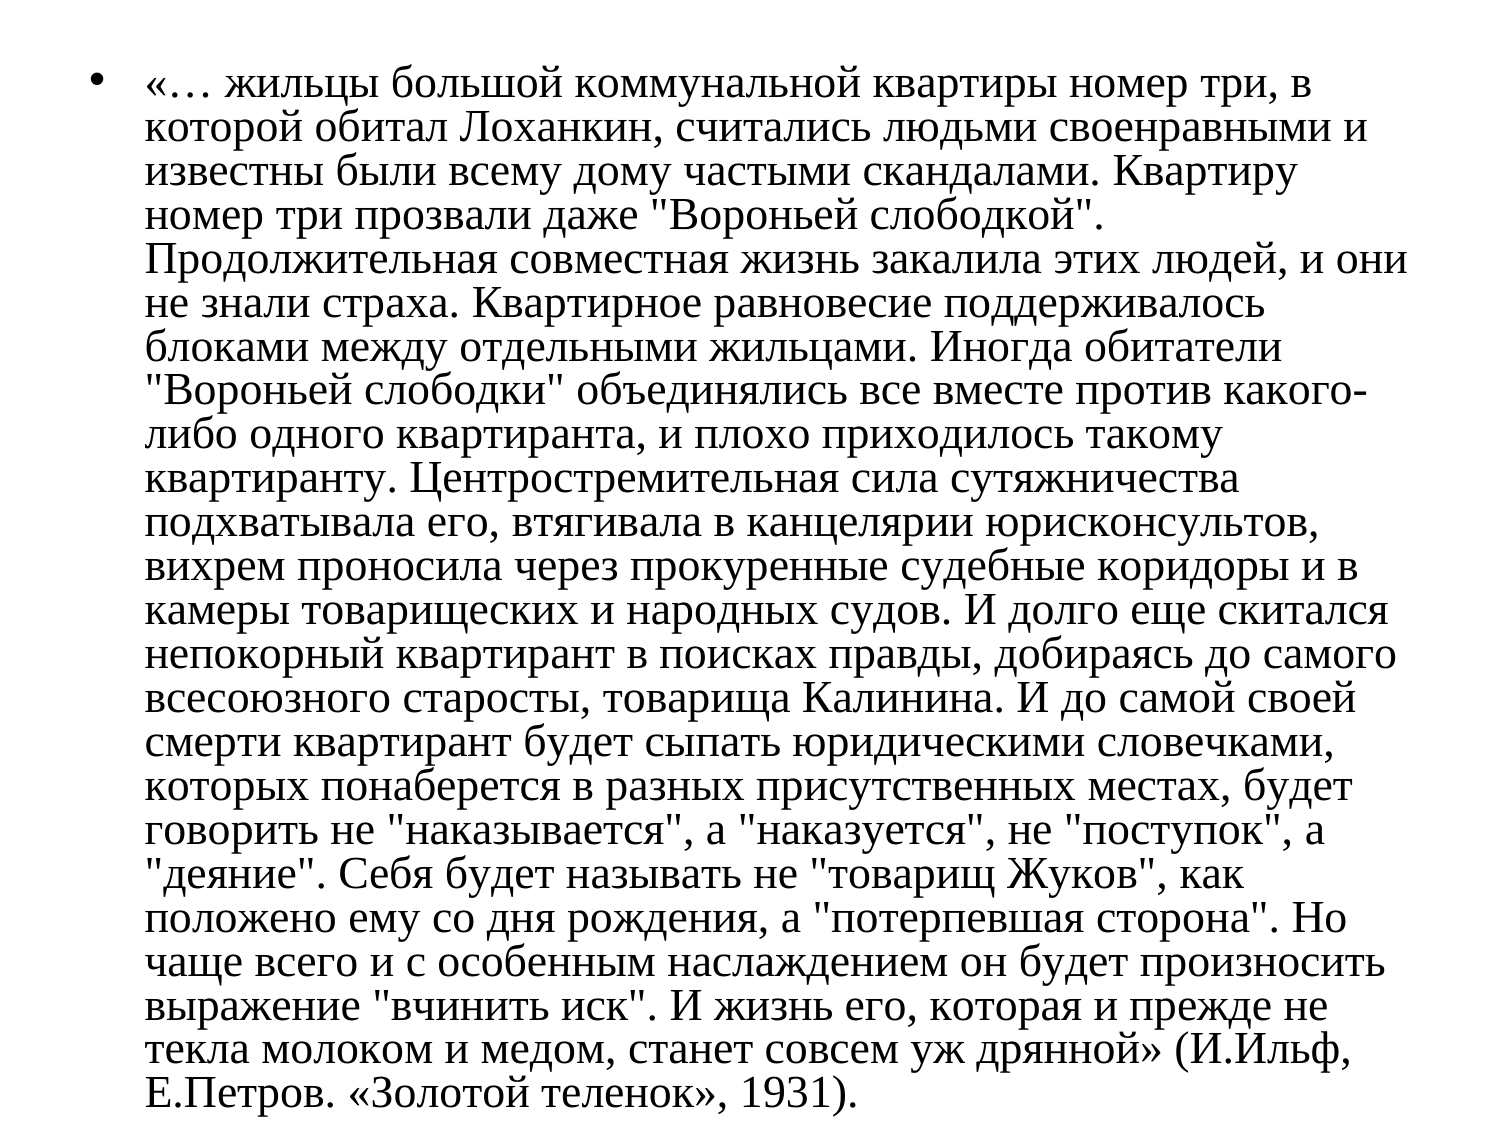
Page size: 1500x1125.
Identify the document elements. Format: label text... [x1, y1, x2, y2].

list «… жильцы большой коммунальной квартиры номер три, в которой обитал Лоханкин, считались людьми своенравными и известны были всему дому частыми скандалами. Квартиру номер три прозвали даже "Вороньей слободкой". Продолжительная совместная жизнь закалила этих людей, и они не знали страха. Квартирное равновесие поддерживалось блоками между отдельными жильцами. Иногда обитатели "Вороньей слободки" объединялись все вместе против какого-либо одного квартиранта, и плохо приходилось такому квартиранту. Центростремительная сила сутяжничества подхватывала его, втягивала в канцелярии юрисконсультов, вихрем проносила через прокуренные судебные коридоры и в камеры товарищеских и народных судов. И долго еще скитался непокорный квартирант в поисках правды, добираясь до самого всесоюзного старосты, товарища Калинина. И до самой своей смерти квартирант будет сыпать юридическими словечками, которых понаберется в разных присутственных местах, будет говорить не "наказывается", а "наказуется", не "поступок", а "деяние". Себя будет называть не "товарищ Жуков", как положено ему со дня рождения, а "потерпевшая сторона". Но чаще всего и с особенным наслаждением он будет произносить выражение "вчинить иск". И жизнь его, которая и прежде не текла молоком и медом, станет совсем уж дрянной» (И.Ильф, Е.Петров. «Золотой теленок», 1931). [75, 54, 1426, 1125]
